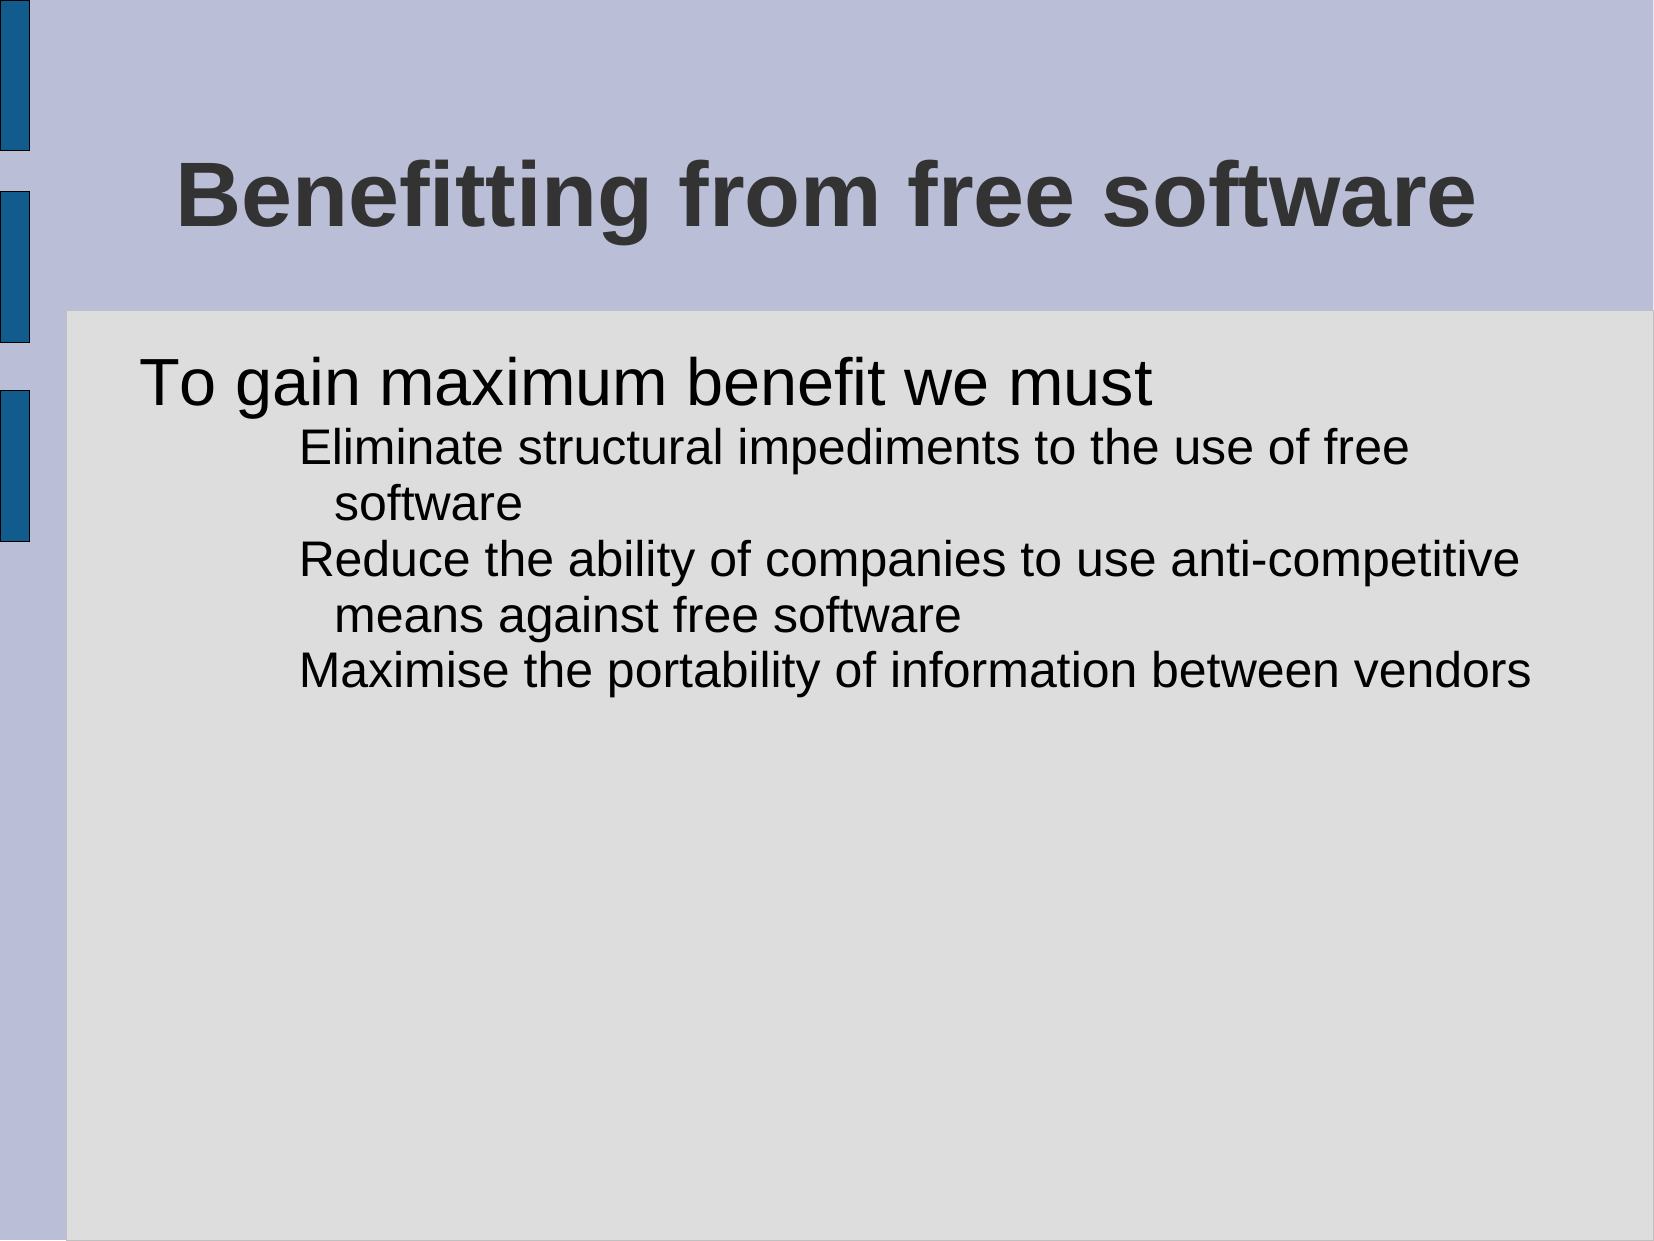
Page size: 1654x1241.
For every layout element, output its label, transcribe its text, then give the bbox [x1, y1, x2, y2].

list To gain maximum benefit we must Eliminate structural impediments to the use of free software Reduce the ability of companies to use anti-competitive means against free software Maximise the portability of information between vendors [121, 344, 1534, 1112]
title Benefitting from free software [121, 98, 1534, 291]
